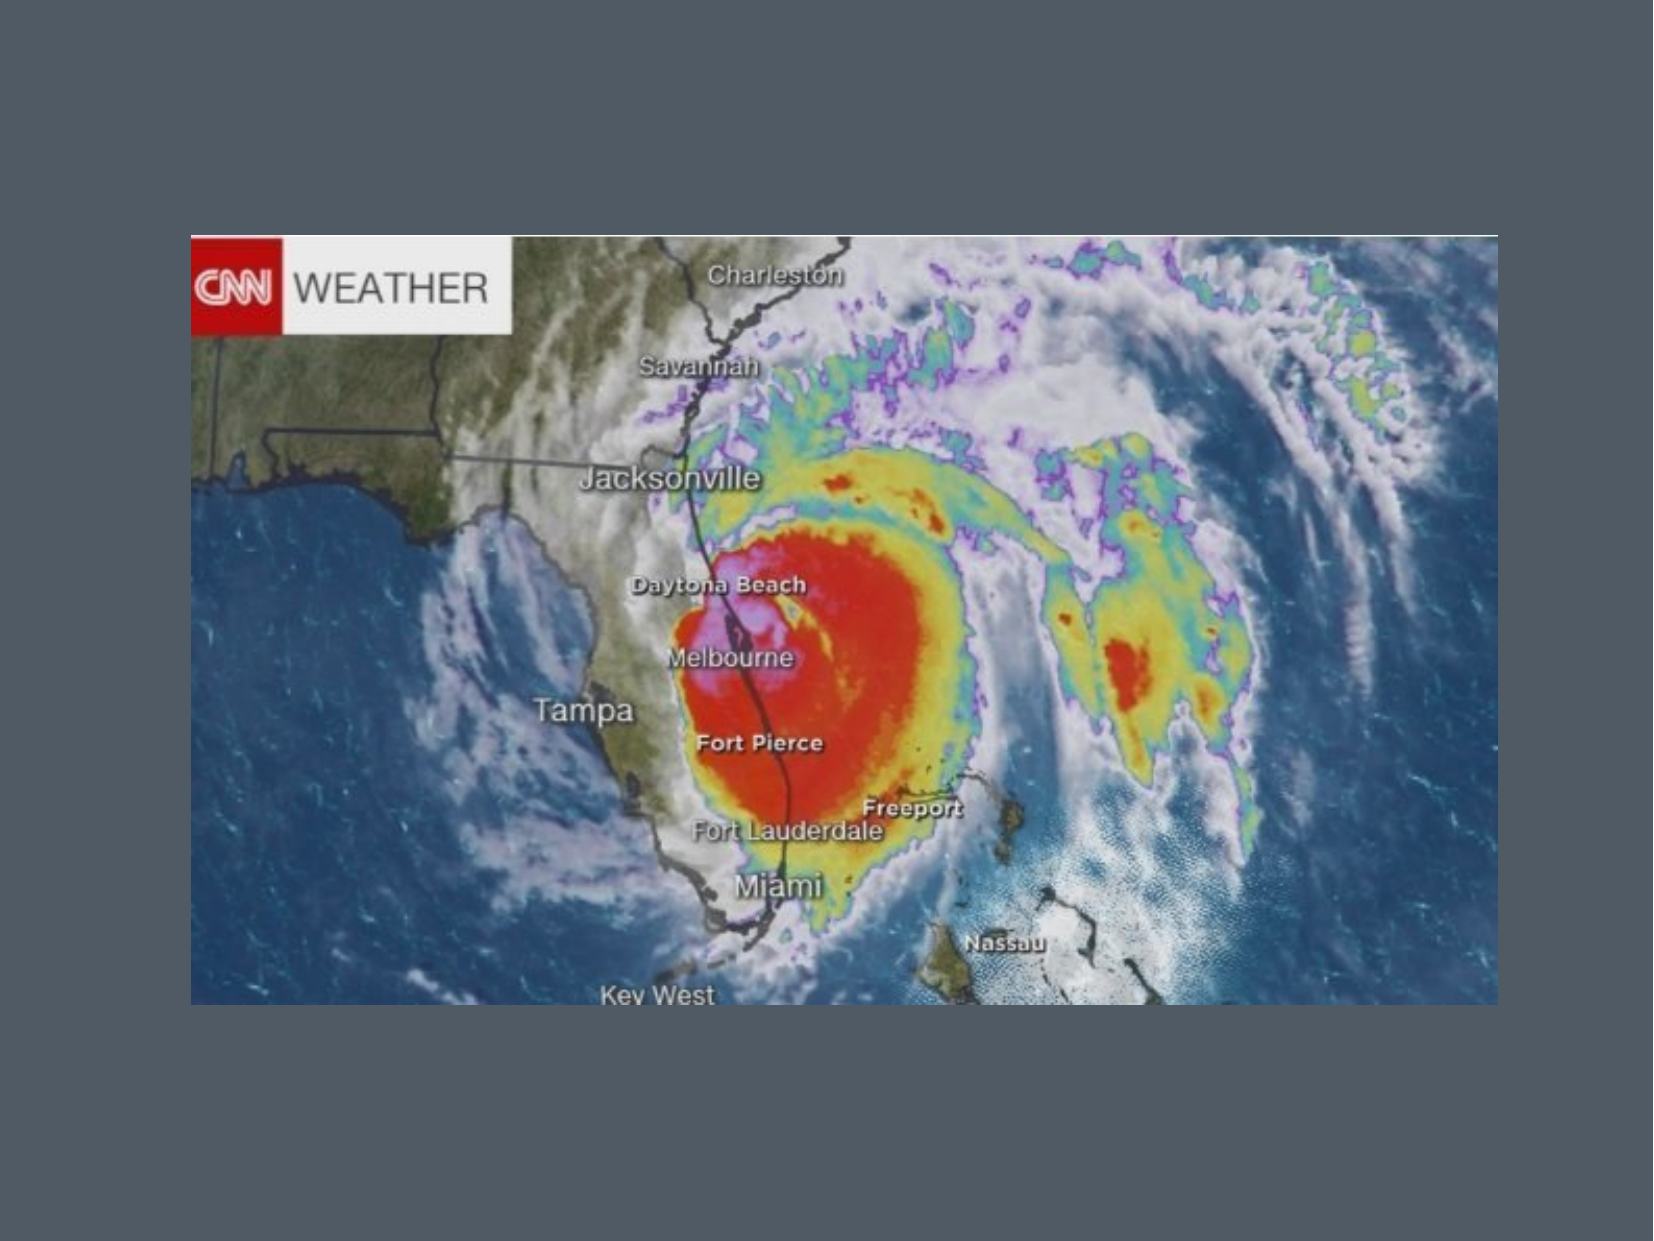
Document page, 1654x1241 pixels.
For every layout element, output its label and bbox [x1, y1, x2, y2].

picture [191, 235, 1498, 1005]
